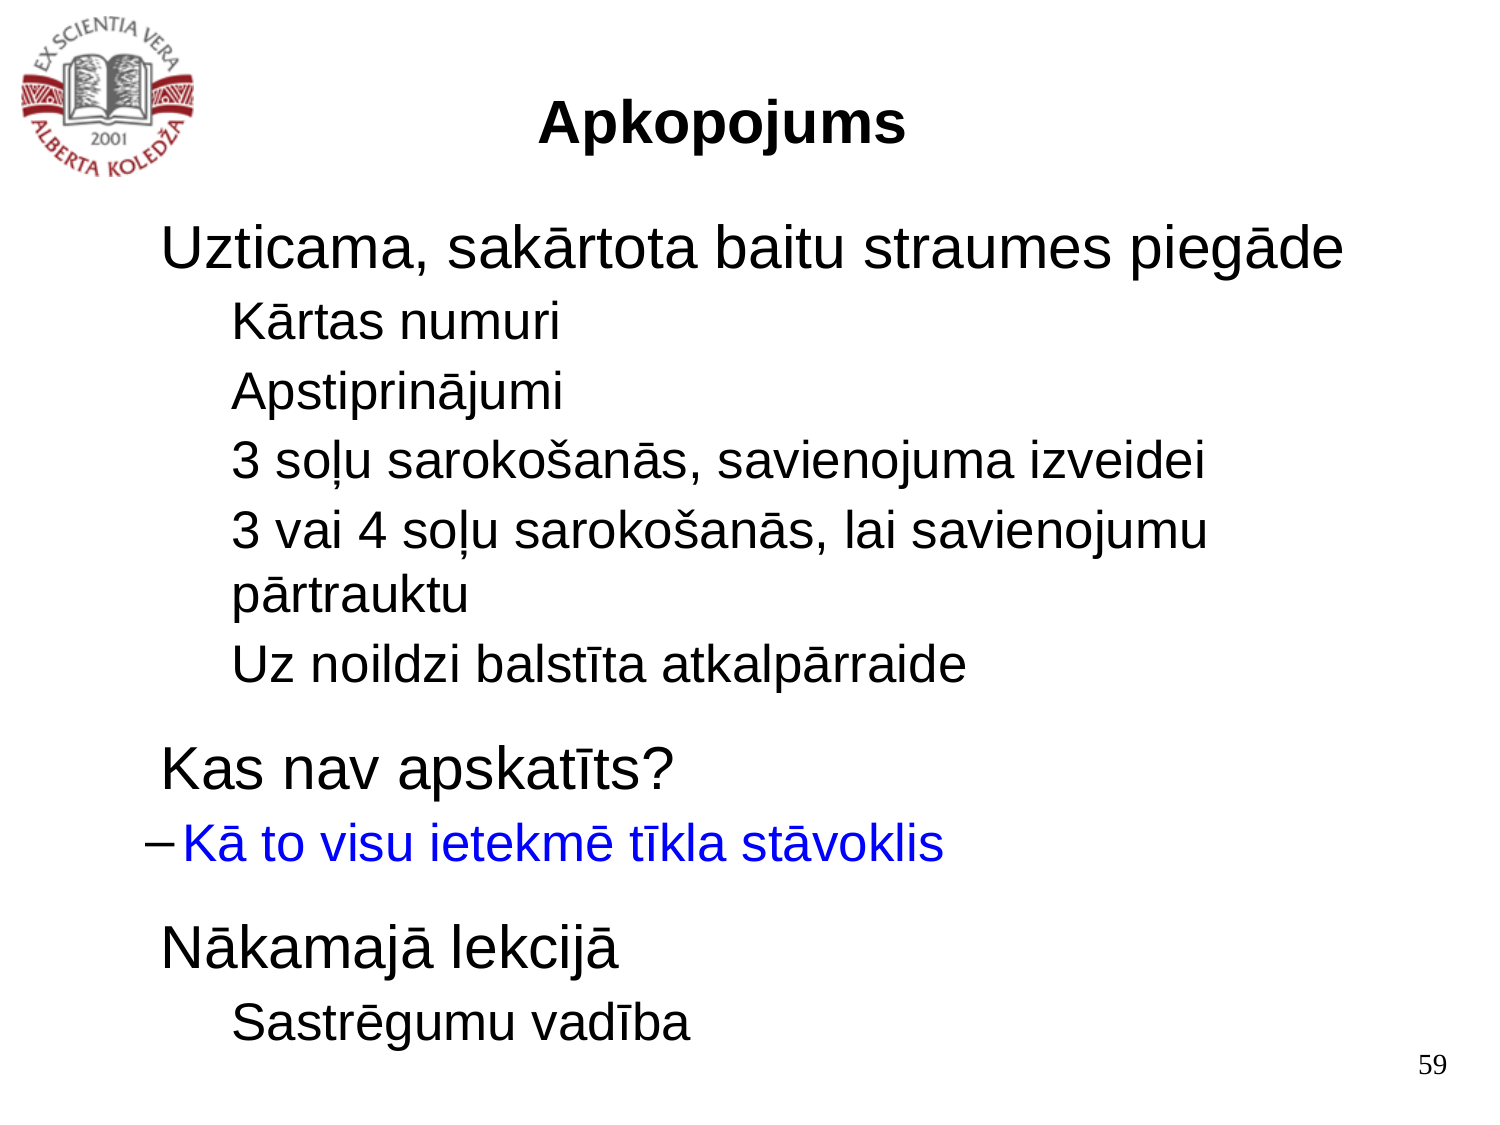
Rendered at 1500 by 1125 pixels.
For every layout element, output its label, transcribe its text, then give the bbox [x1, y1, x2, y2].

list Uzticama, sakārtota baitu straumes piegāde Kārtas numuri Apstiprinājumi 3 soļu sarokošanās, savienojuma izveidei 3 vai 4 soļu sarokošanās, lai savienojumu pārtrauktu Uz noildzi balstīta atkalpārraide Kas nav apskatīts? Kā to visu ietekmē tīkla stāvoklis Nākamajā lekcijā Sastrēgumu vadība [74, 200, 1463, 1101]
title Apkopojums [50, 62, 1374, 175]
picture [21, 16, 194, 177]
